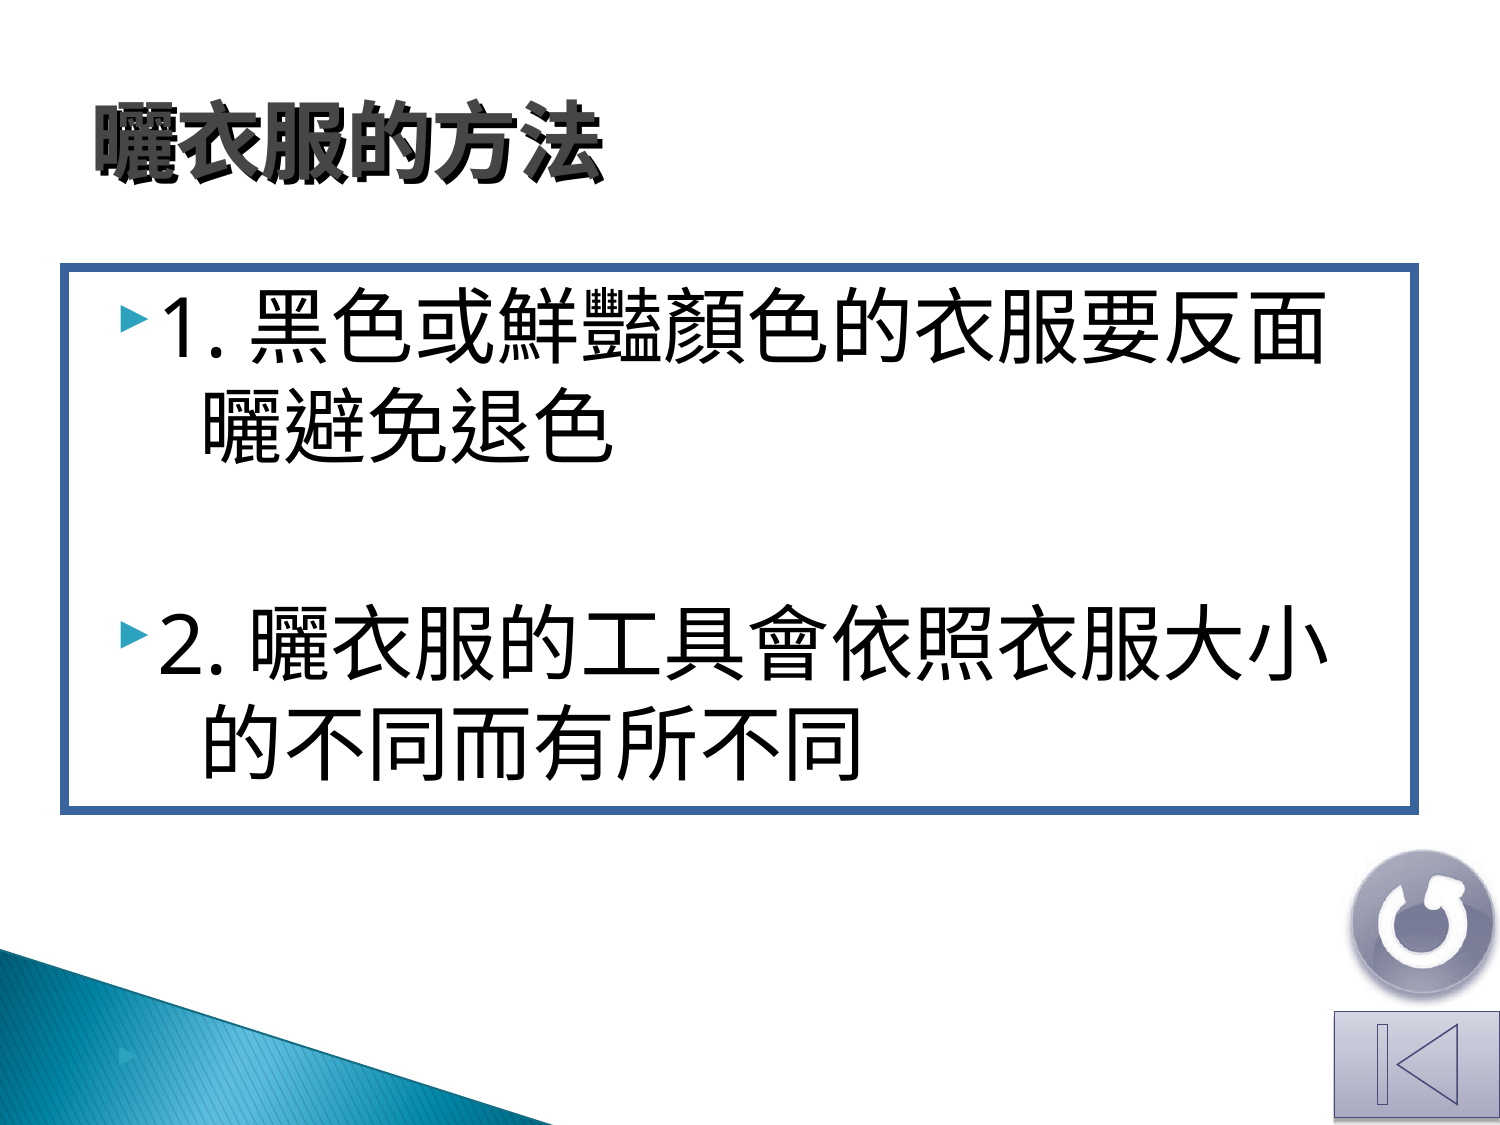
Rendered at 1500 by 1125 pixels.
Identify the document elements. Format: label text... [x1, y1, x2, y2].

title 曬衣服的方法 [75, 45, 1426, 233]
picture [1341, 847, 1500, 1010]
text_box [1334, 1011, 1500, 1118]
list 1.黑色或鮮豔顏色的衣服要反面曬避免退色 2.曬衣服的工具會依照衣服大小的不同而有所不同 [64, 267, 1415, 811]
